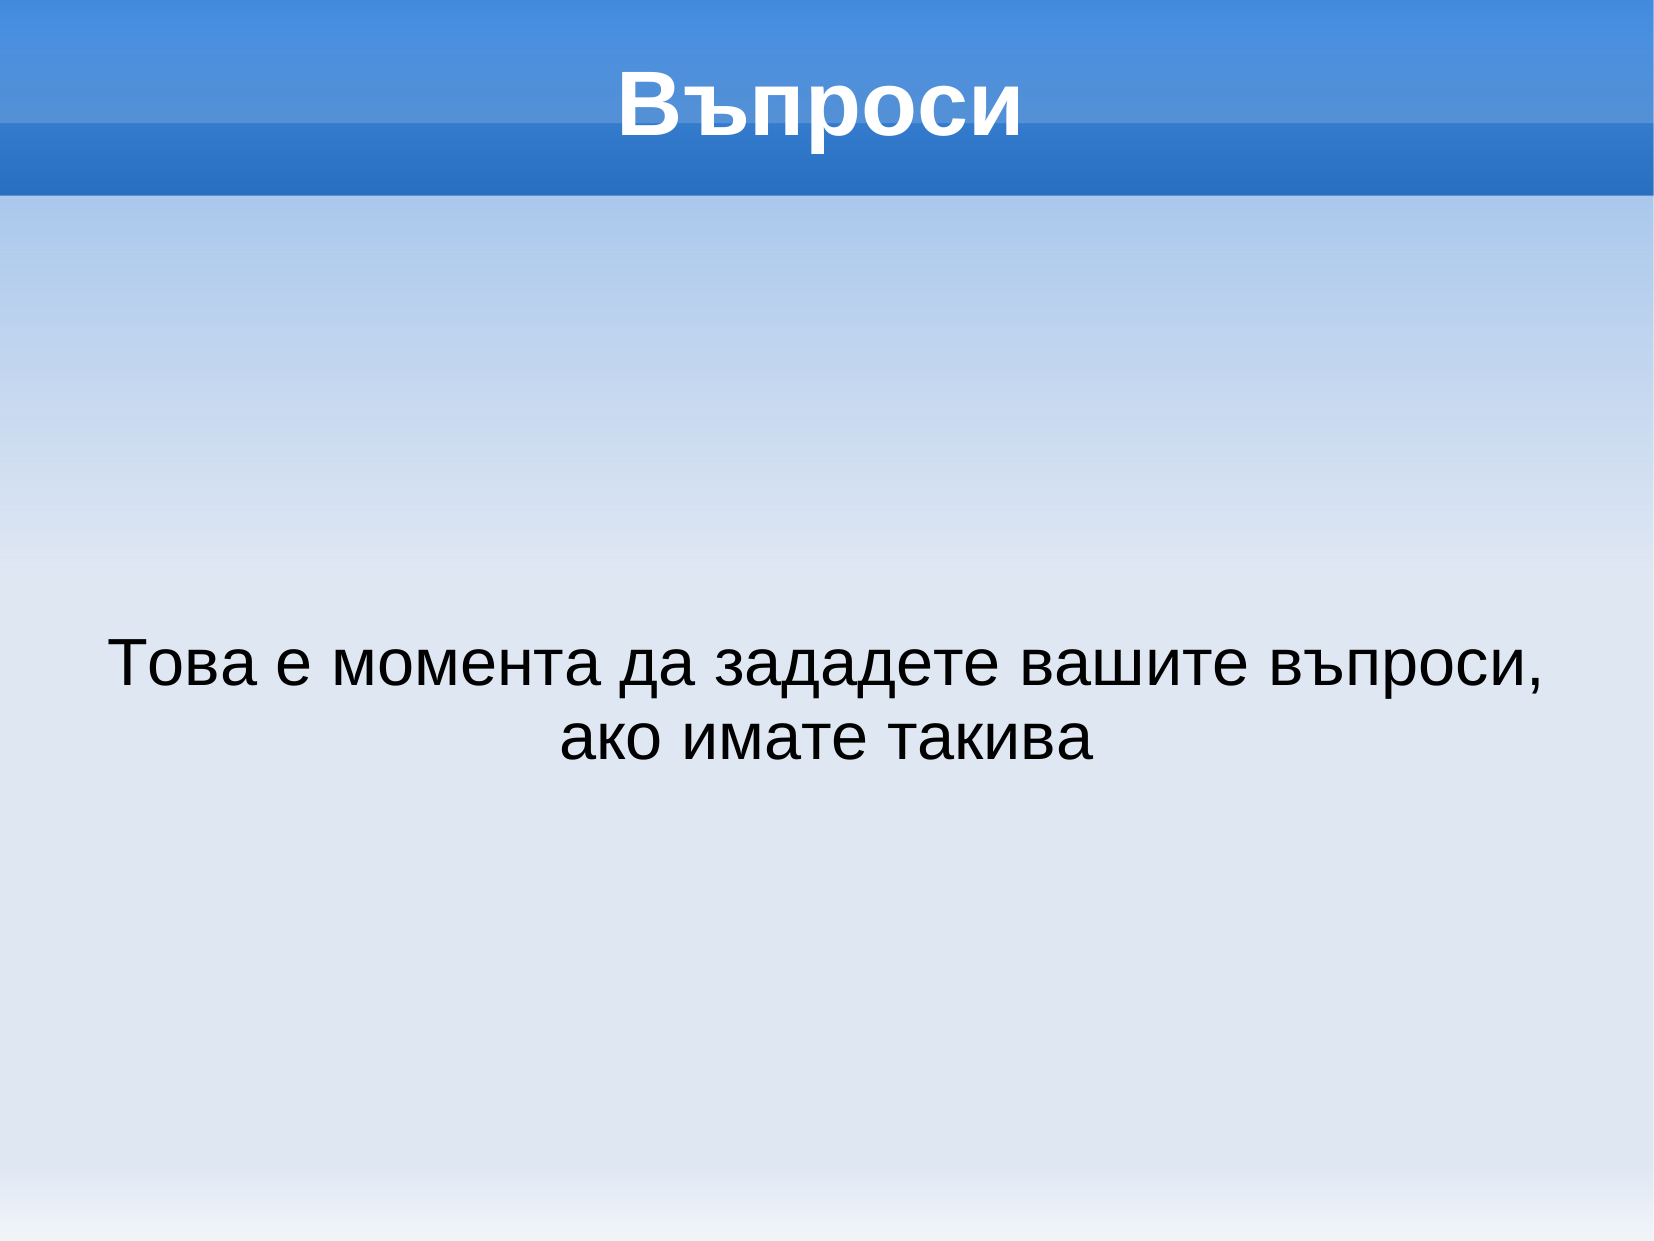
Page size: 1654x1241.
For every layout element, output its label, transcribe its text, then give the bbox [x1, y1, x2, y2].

title Въпроси [76, 0, 1565, 208]
subtitle Това е момента да зададете вашите въпроси, ако имате такива [82, 290, 1571, 1109]
picture [0, 0, 1654, 1241]
